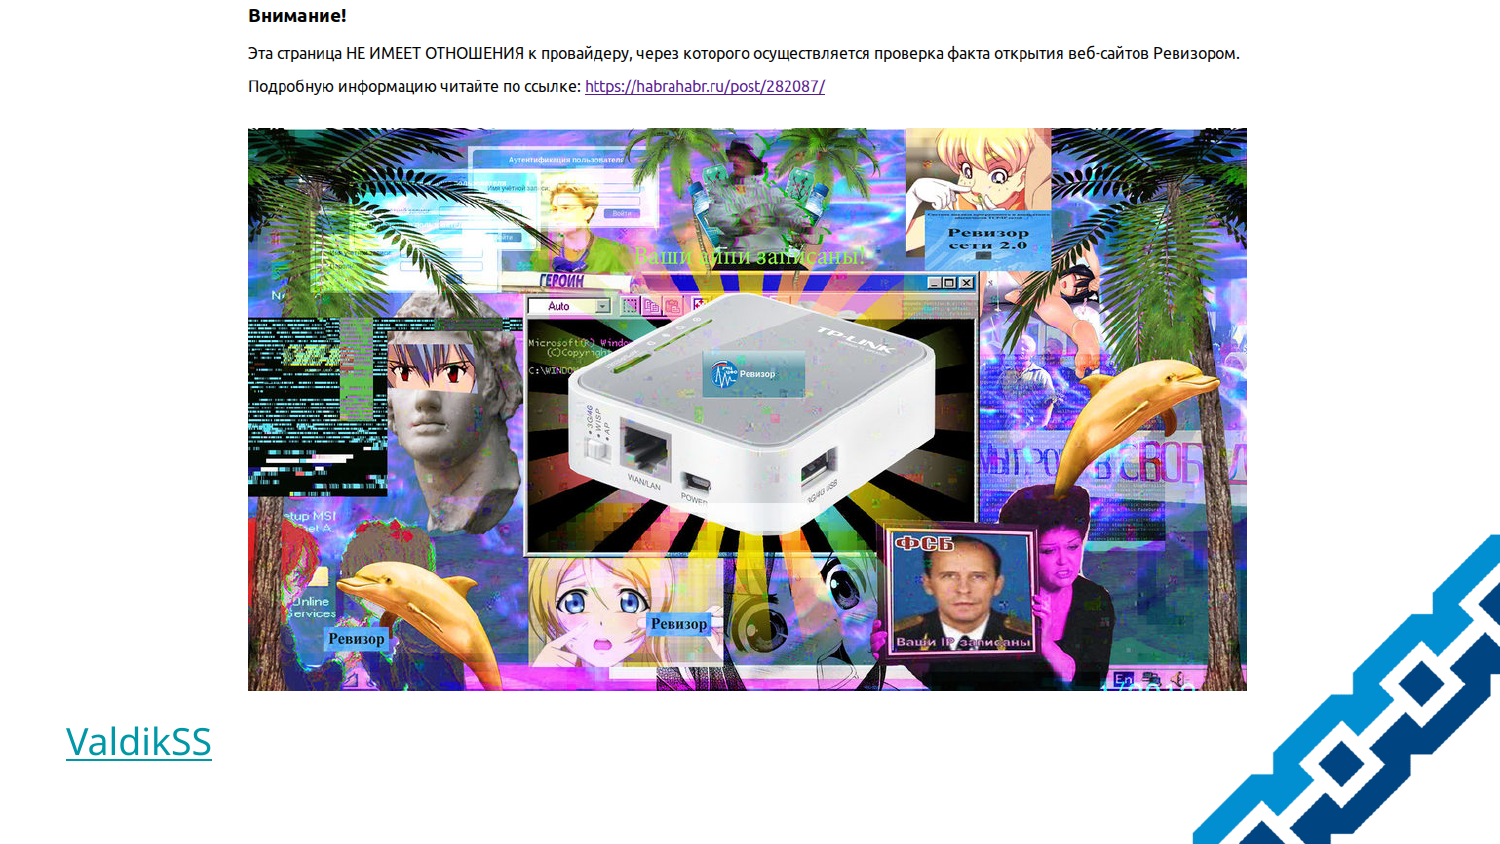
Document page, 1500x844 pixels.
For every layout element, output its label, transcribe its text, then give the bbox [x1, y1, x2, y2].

list ValdikSS [51, 694, 1036, 794]
picture [0, 0, 1500, 844]
picture [1220, 564, 1500, 844]
